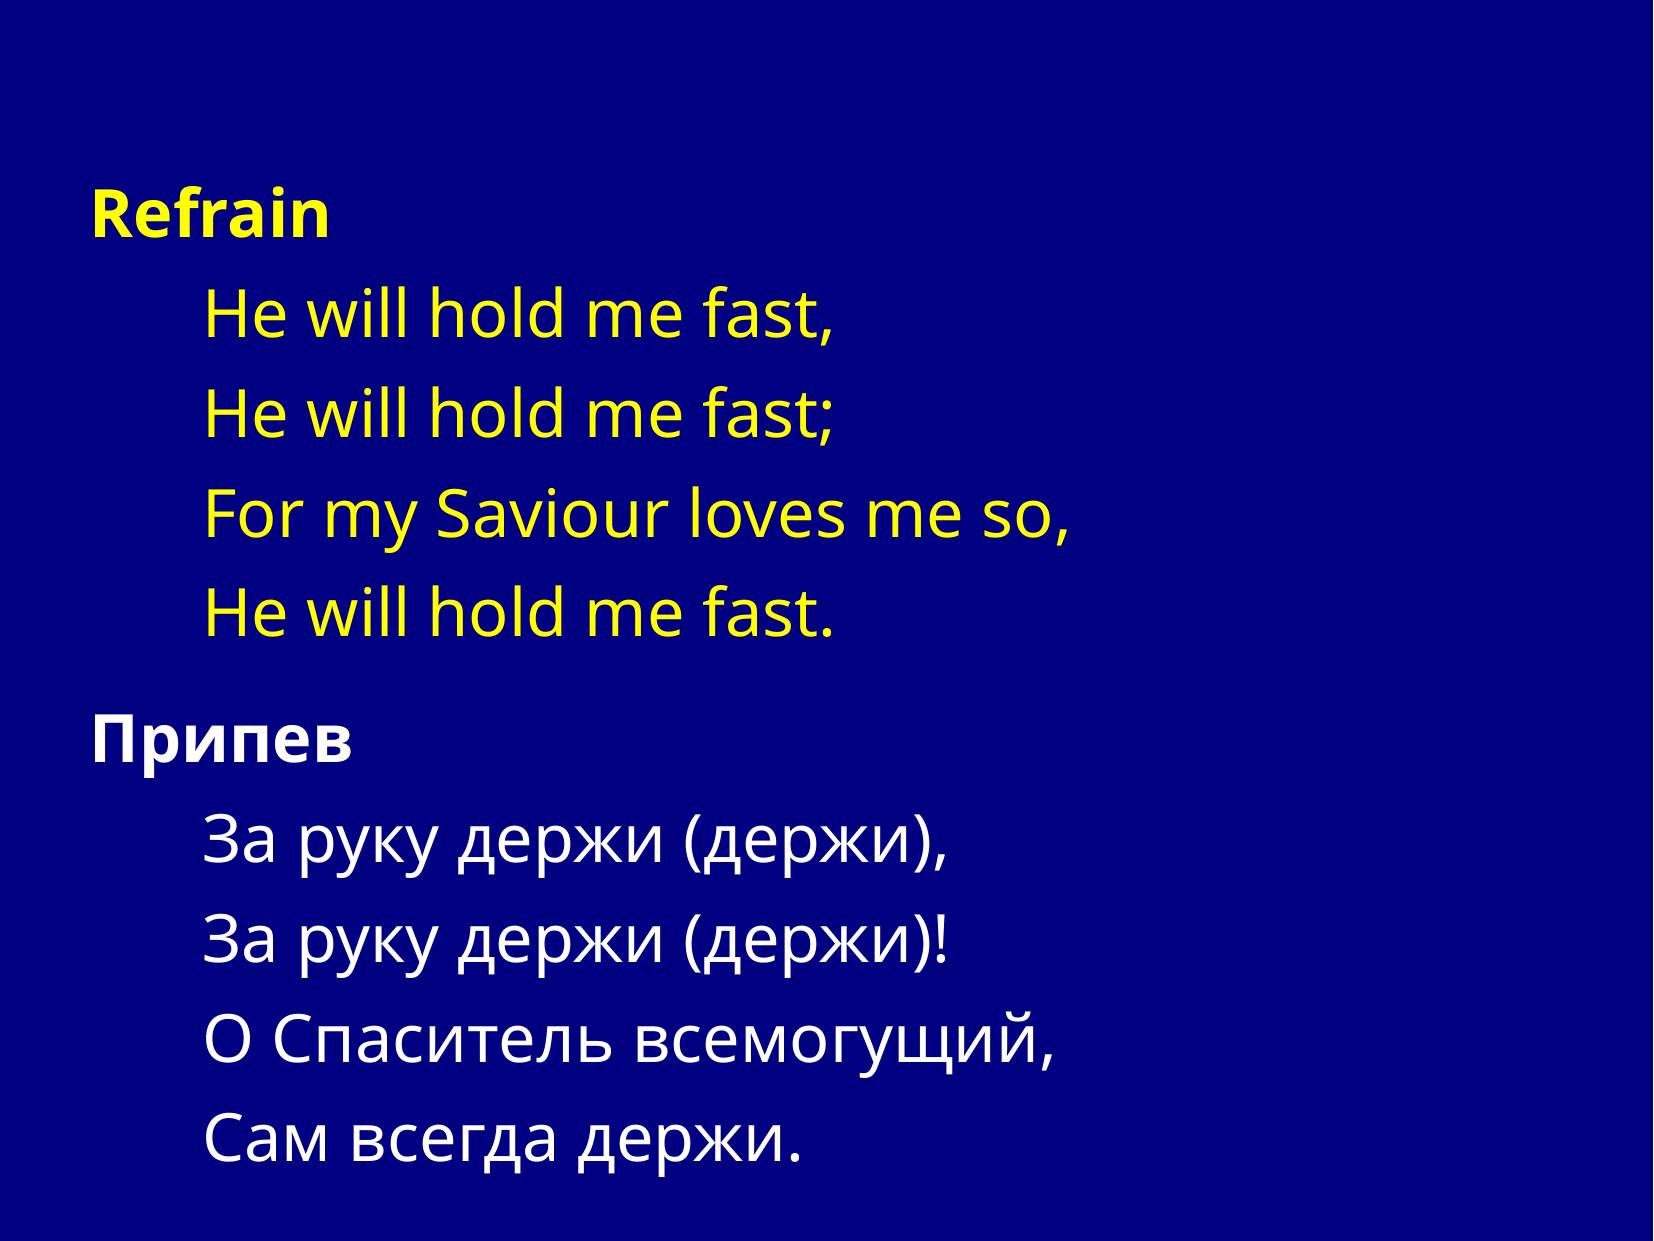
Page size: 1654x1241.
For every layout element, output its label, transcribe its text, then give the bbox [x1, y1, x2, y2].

text_box Refrain He will hold me fast, He will hold me fast; For my Saviour loves me so, He will hold me fast. [75, 150, 1576, 638]
text_box Припев За руку держи (держи), За руку держи (держи)! О Спаситель всемогущий, Сам всегда держи. [75, 675, 1576, 1163]
